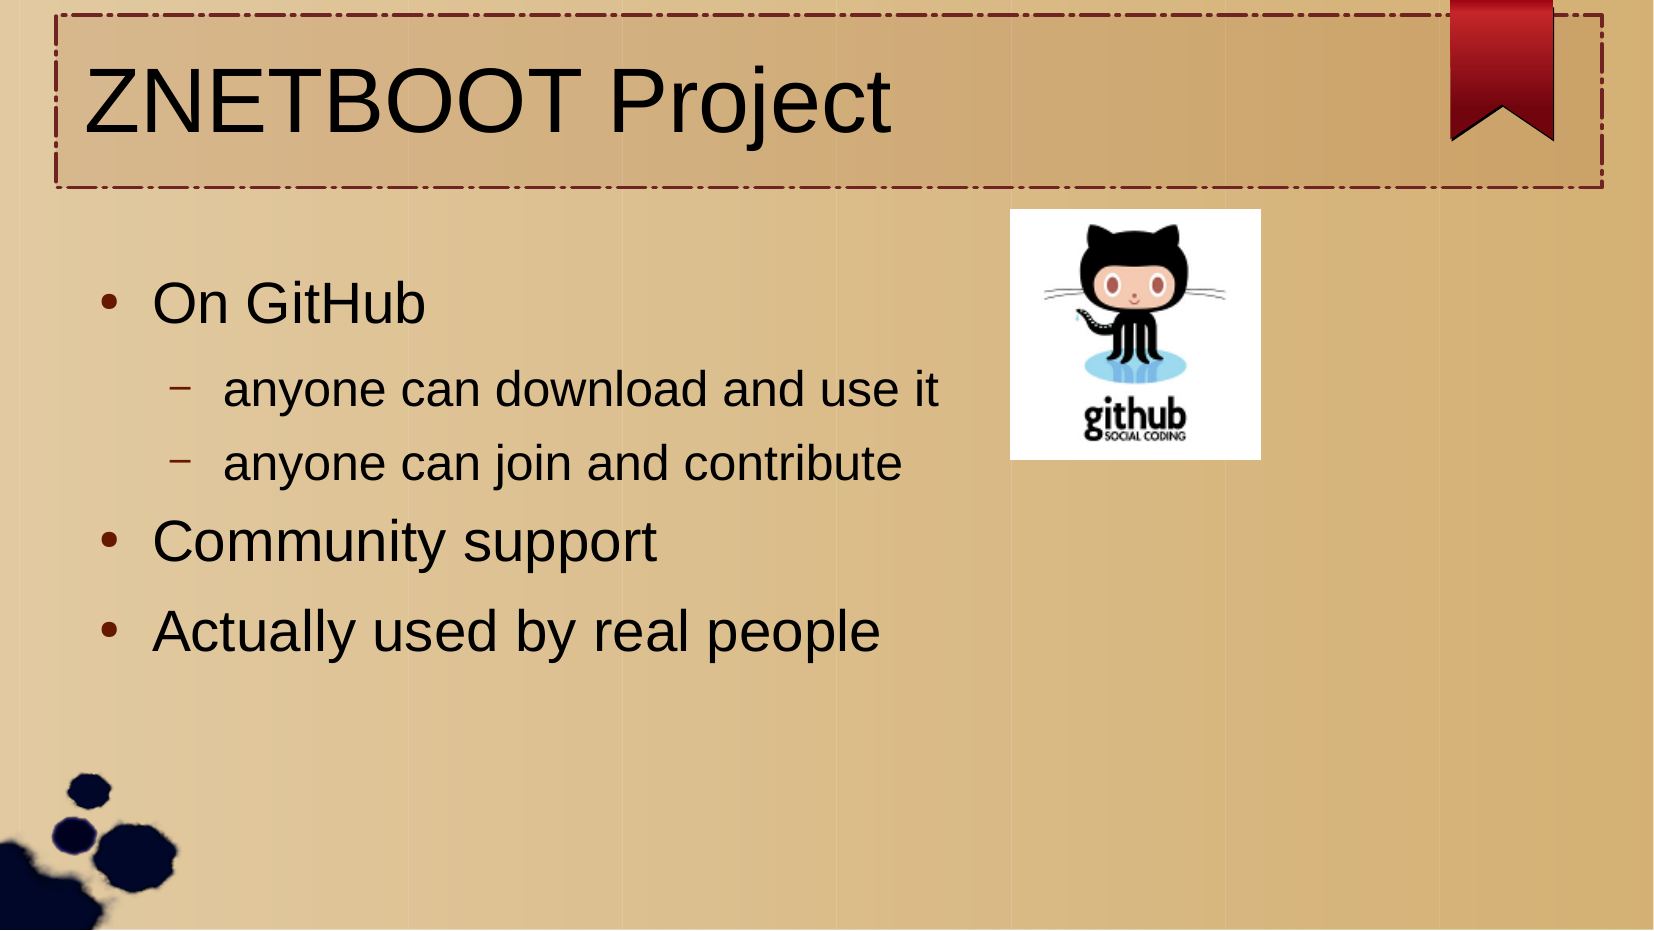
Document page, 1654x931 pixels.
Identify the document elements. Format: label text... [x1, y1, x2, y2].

picture [1010, 209, 1261, 460]
title ZNETBOOT Project [59, 11, 1441, 189]
list On GitHub anyone can download and use it anyone can join and contribute Community support Actually used by real people [81, 270, 1570, 811]
